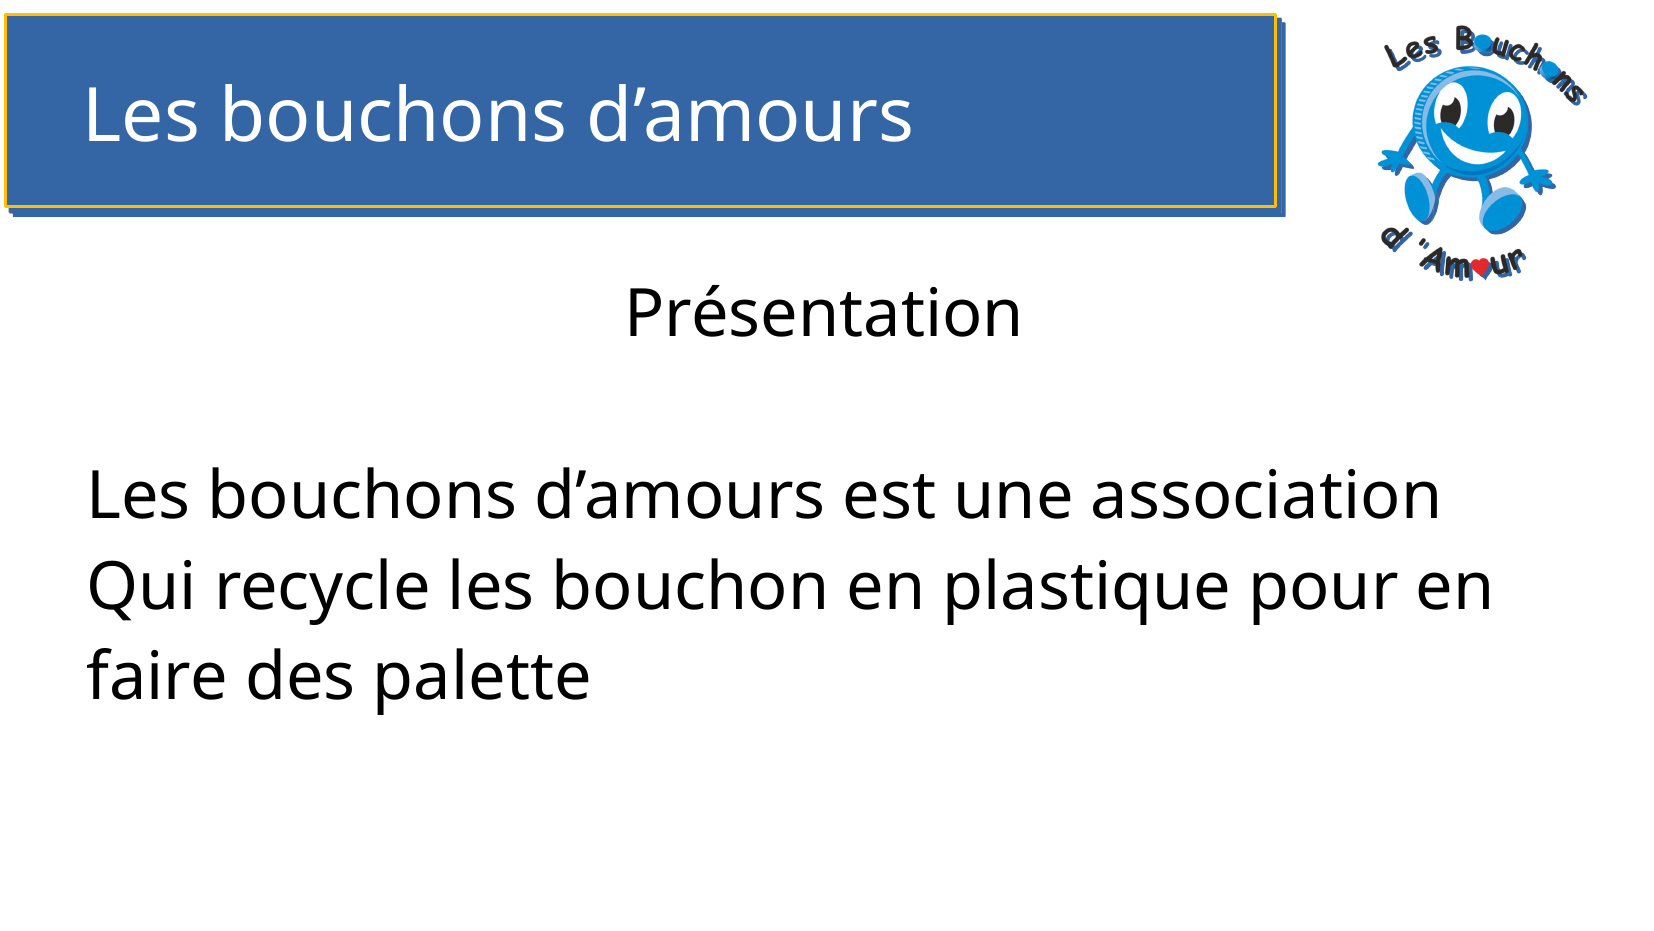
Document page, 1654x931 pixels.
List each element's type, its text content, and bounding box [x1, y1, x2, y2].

title Les bouchons d’amours [82, 35, 1235, 189]
subtitle Présentation Les bouchons d’amours est une association Qui recycle les bouchon en plastique pour en faire des palette [86, 265, 1563, 827]
picture [1342, 9, 1595, 296]
